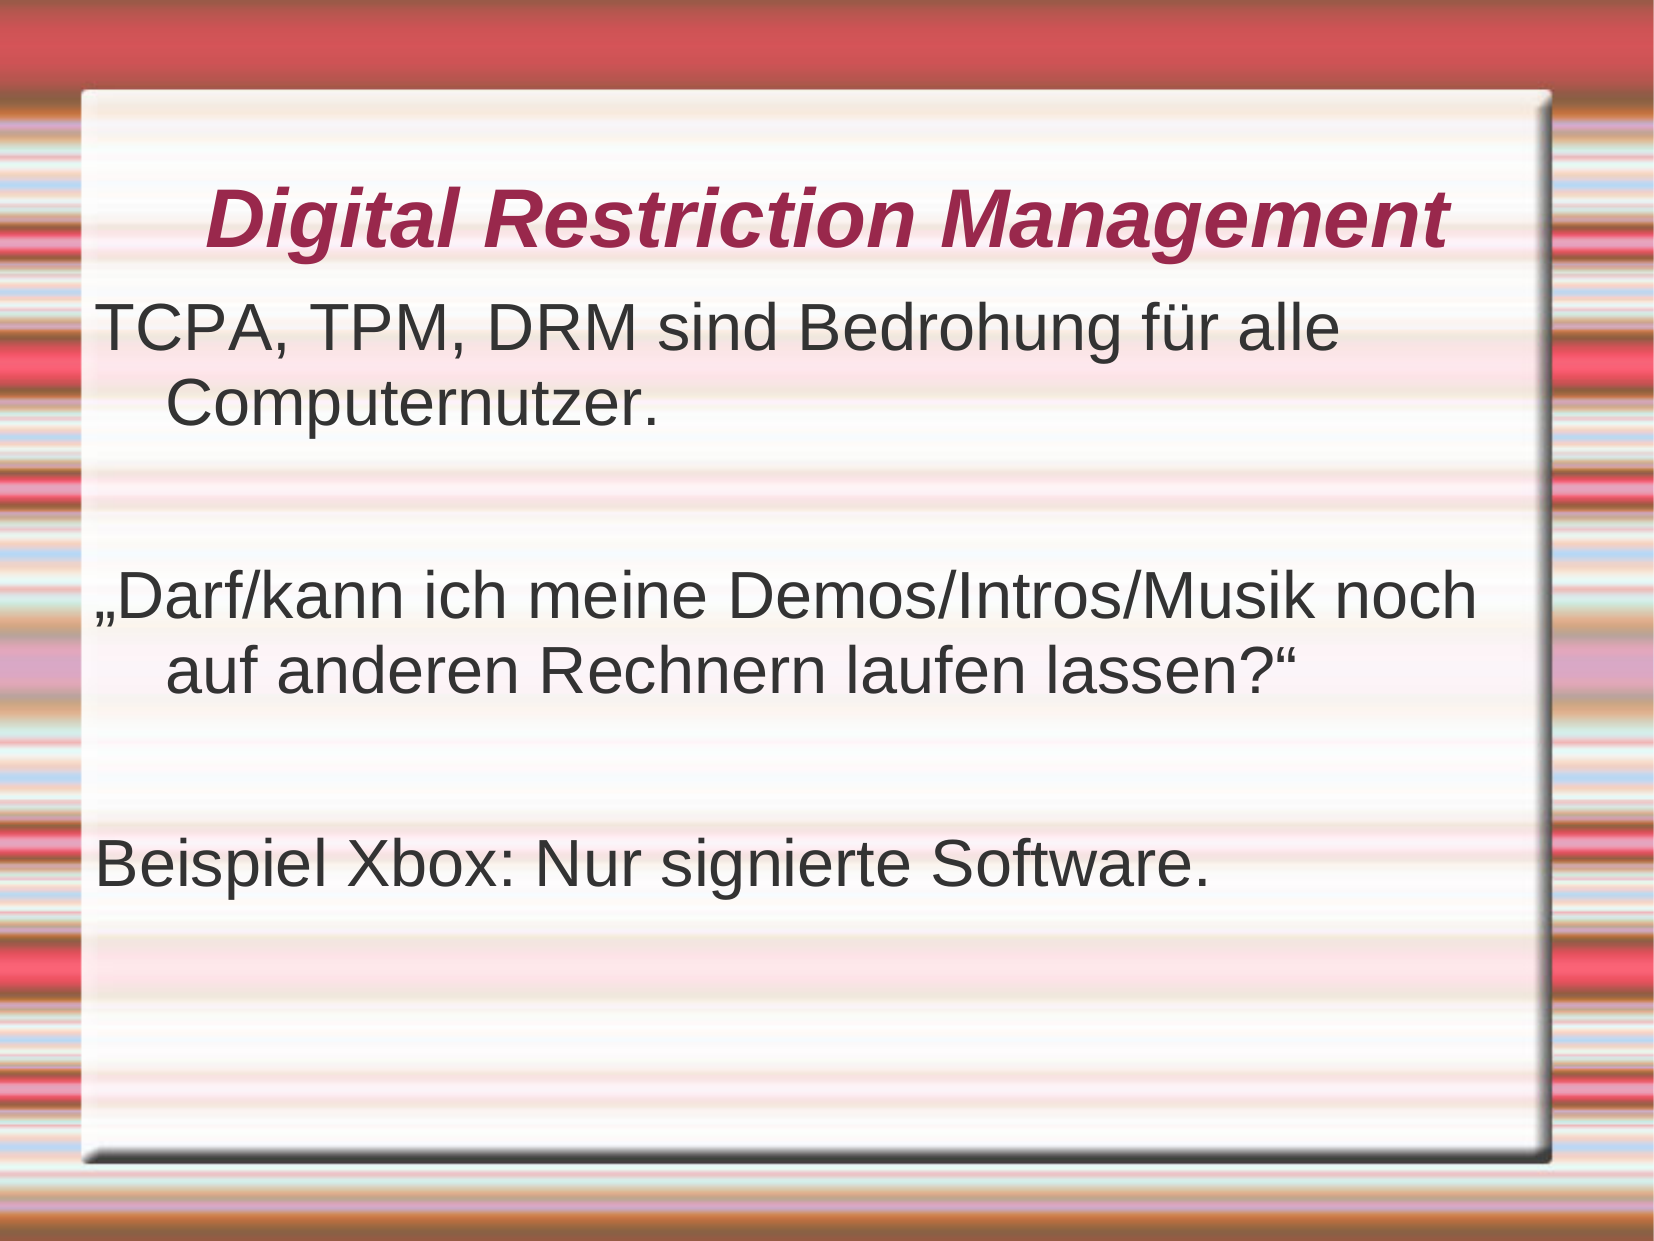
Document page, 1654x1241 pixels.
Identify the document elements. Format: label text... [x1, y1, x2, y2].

title Digital Restriction Management [121, 114, 1534, 290]
picture [0, 0, 1654, 1241]
list TCPA, TPM, DRM sind Bedrohung für alle Computernutzer. „Darf/kann ich meine Demos/Intros/Musik noch auf anderen Rechnern laufen lassen?“ Beispiel Xbox: Nur signierte Software. [82, 290, 1571, 901]
